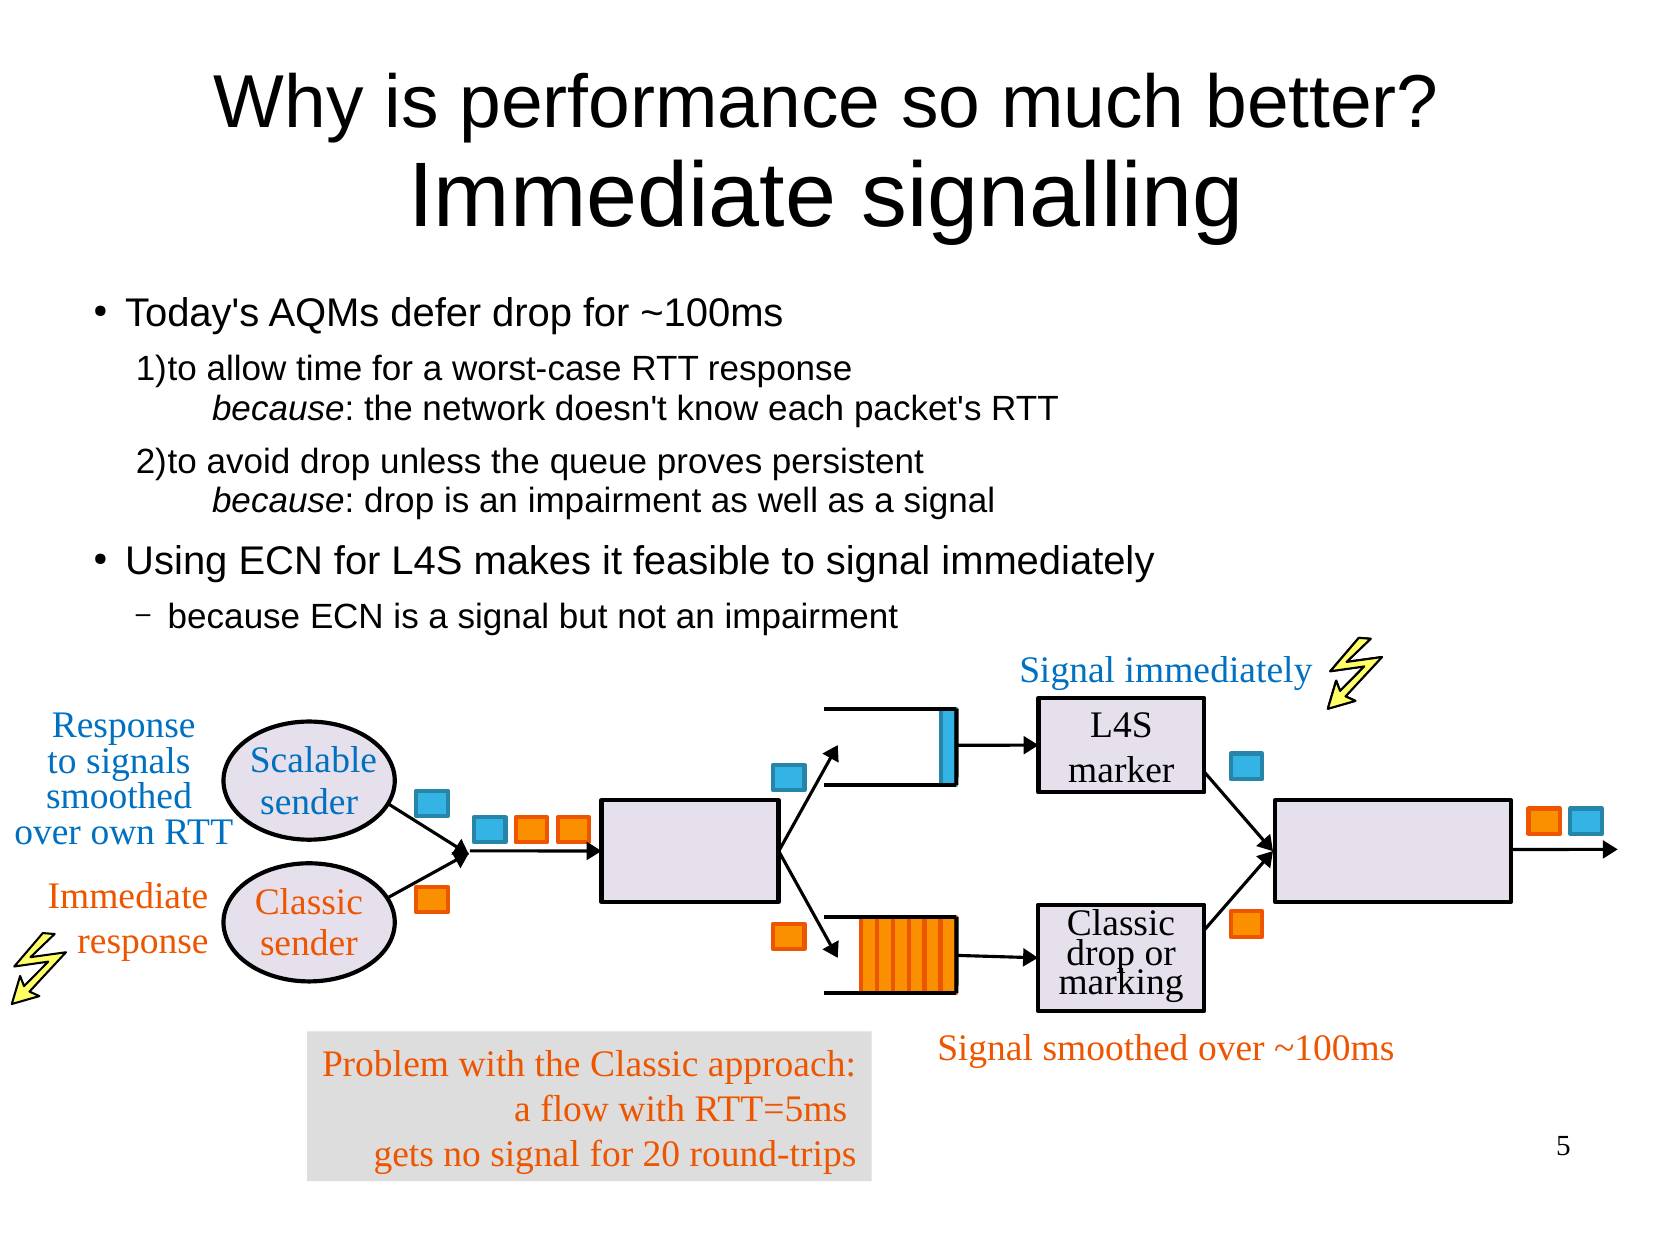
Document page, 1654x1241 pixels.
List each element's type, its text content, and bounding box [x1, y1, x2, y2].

text_box [1570, 808, 1602, 834]
text_box Signal smoothed over ~100ms [922, 1015, 1410, 1076]
text_box [416, 886, 448, 913]
title Why is performance so much better? Immediate signalling [82, 49, 1571, 257]
text_box [473, 817, 506, 843]
text_box [861, 919, 954, 991]
text_box [1230, 753, 1263, 779]
text_box Signal immediately [1004, 637, 1328, 698]
text_box Classic drop or marking [1037, 904, 1205, 1011]
text_box [416, 790, 448, 817]
text_box Scalable sender [248, 721, 395, 840]
text_box [11, 933, 66, 1004]
text_box L4S marker [1038, 698, 1205, 793]
text_box Classic sender [224, 863, 395, 982]
text_box Response to signals smoothed over own RTT [0, 702, 248, 860]
text_box [1327, 637, 1383, 709]
text_box [1275, 800, 1511, 902]
text_box [557, 817, 590, 843]
text_box [772, 923, 805, 950]
text_box [1528, 808, 1561, 834]
text_box [940, 711, 954, 783]
text_box [772, 764, 805, 791]
text_box [1230, 911, 1263, 937]
list Today's AQMs defer drop for ~100ms to allow time for a worst-case RTT response because: the network doesn't know each packet's RTT to avoid drop unless the queue proves persistent because: drop is an impairment as well as a signal Using ECN for L4S makes it feasible to signal immediately because ECN is a signal but not an impairment [82, 290, 1571, 638]
text_box Immediate response [32, 863, 224, 969]
text_box [515, 817, 548, 843]
text_box Problem with the Classic approach: a flow with RTT=5ms gets no signal for 20 round-trips [307, 1031, 872, 1182]
text_box [601, 800, 779, 902]
